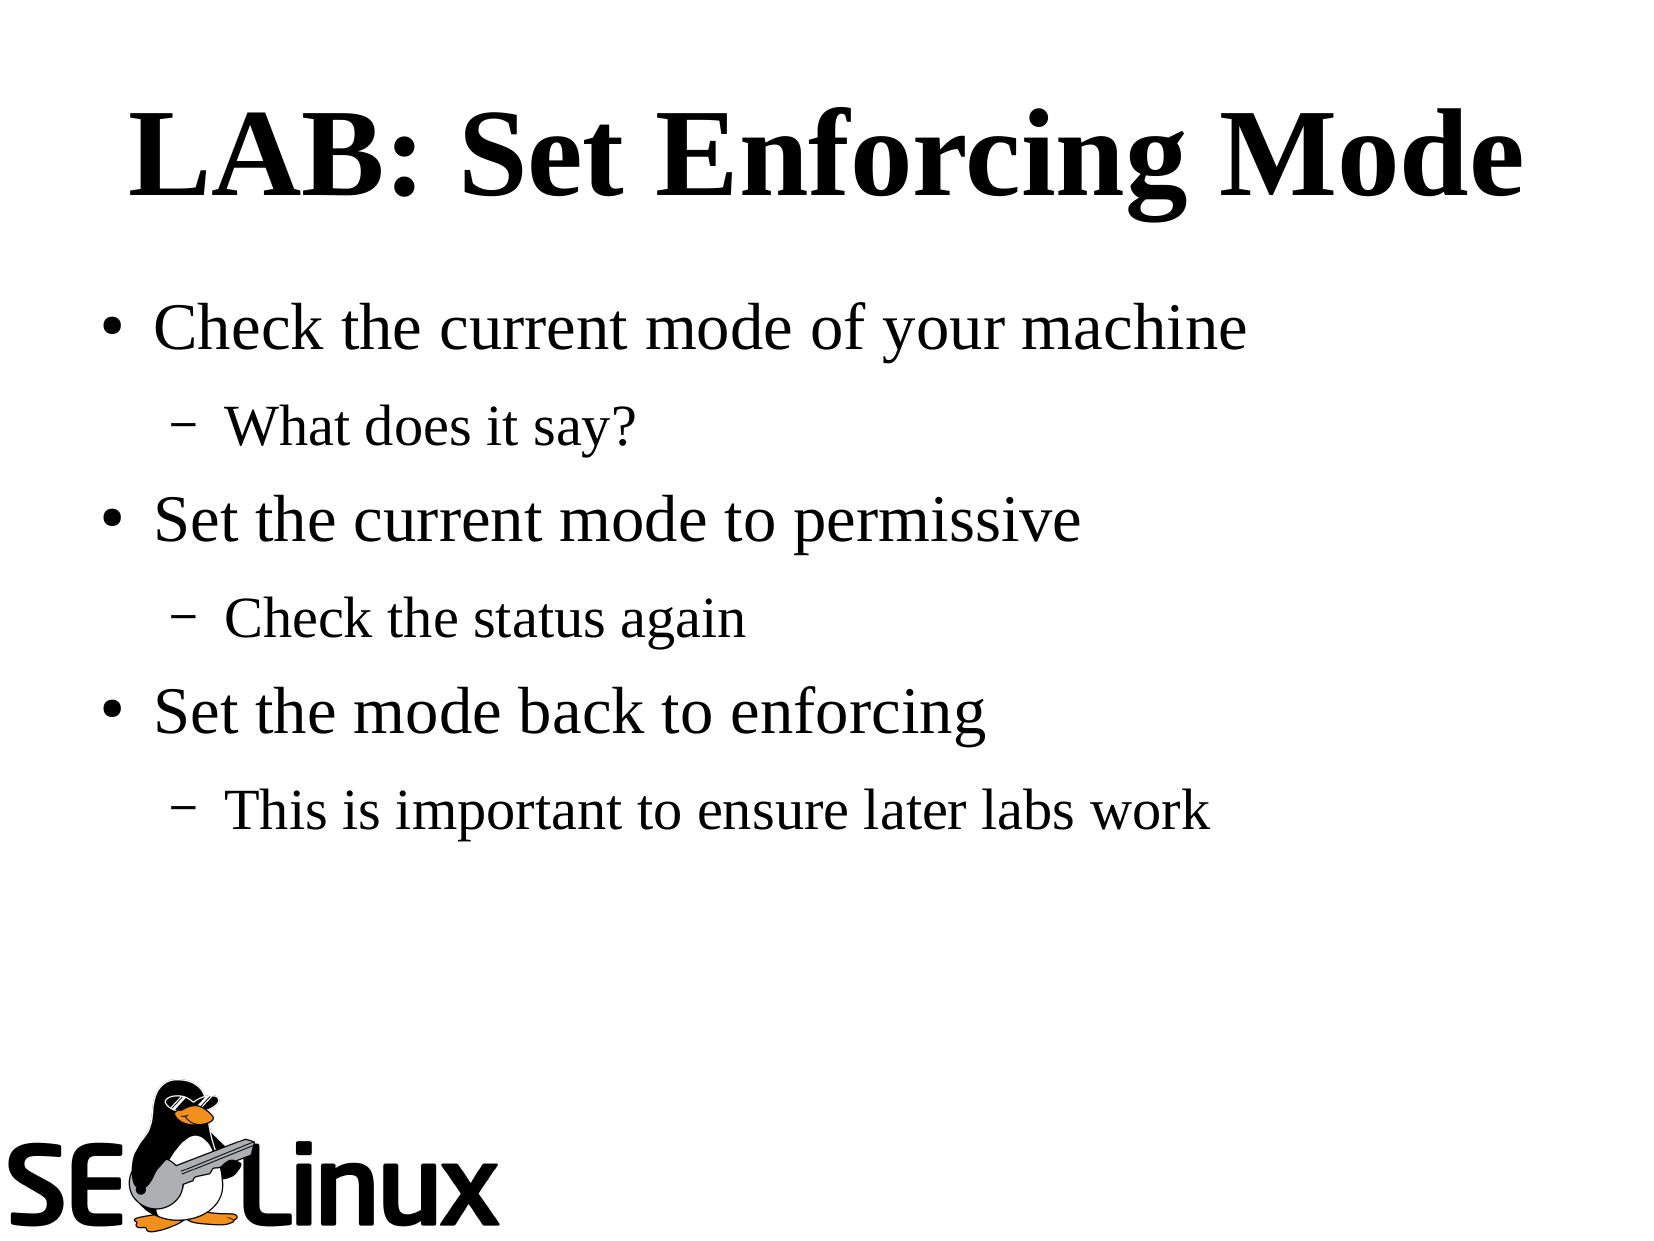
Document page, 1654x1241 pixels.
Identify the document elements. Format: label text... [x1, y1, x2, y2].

picture [0, 919, 526, 1241]
title LAB: Set Enforcing Mode [82, 49, 1571, 257]
list Check the current mode of your machine What does it say? Set the current mode to permissive Check the status again Set the mode back to enforcing This is important to ensure later labs work [82, 290, 1571, 1010]
